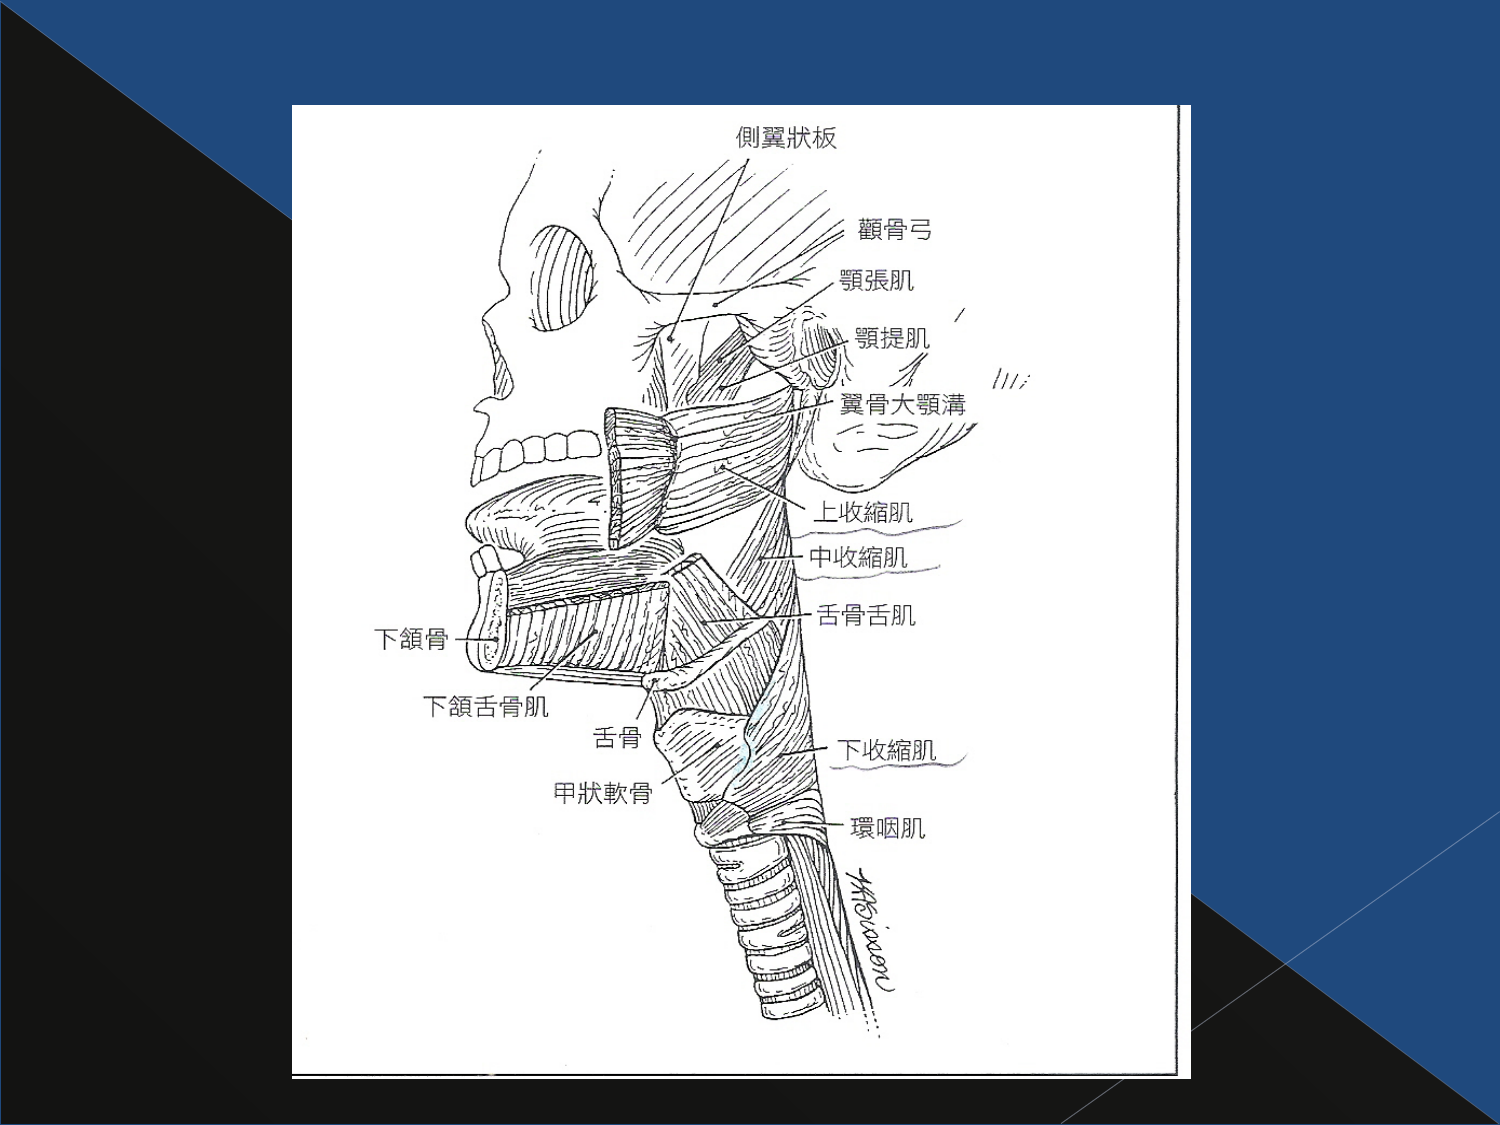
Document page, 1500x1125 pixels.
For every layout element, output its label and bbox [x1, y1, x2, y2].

picture [292, 105, 1191, 1079]
